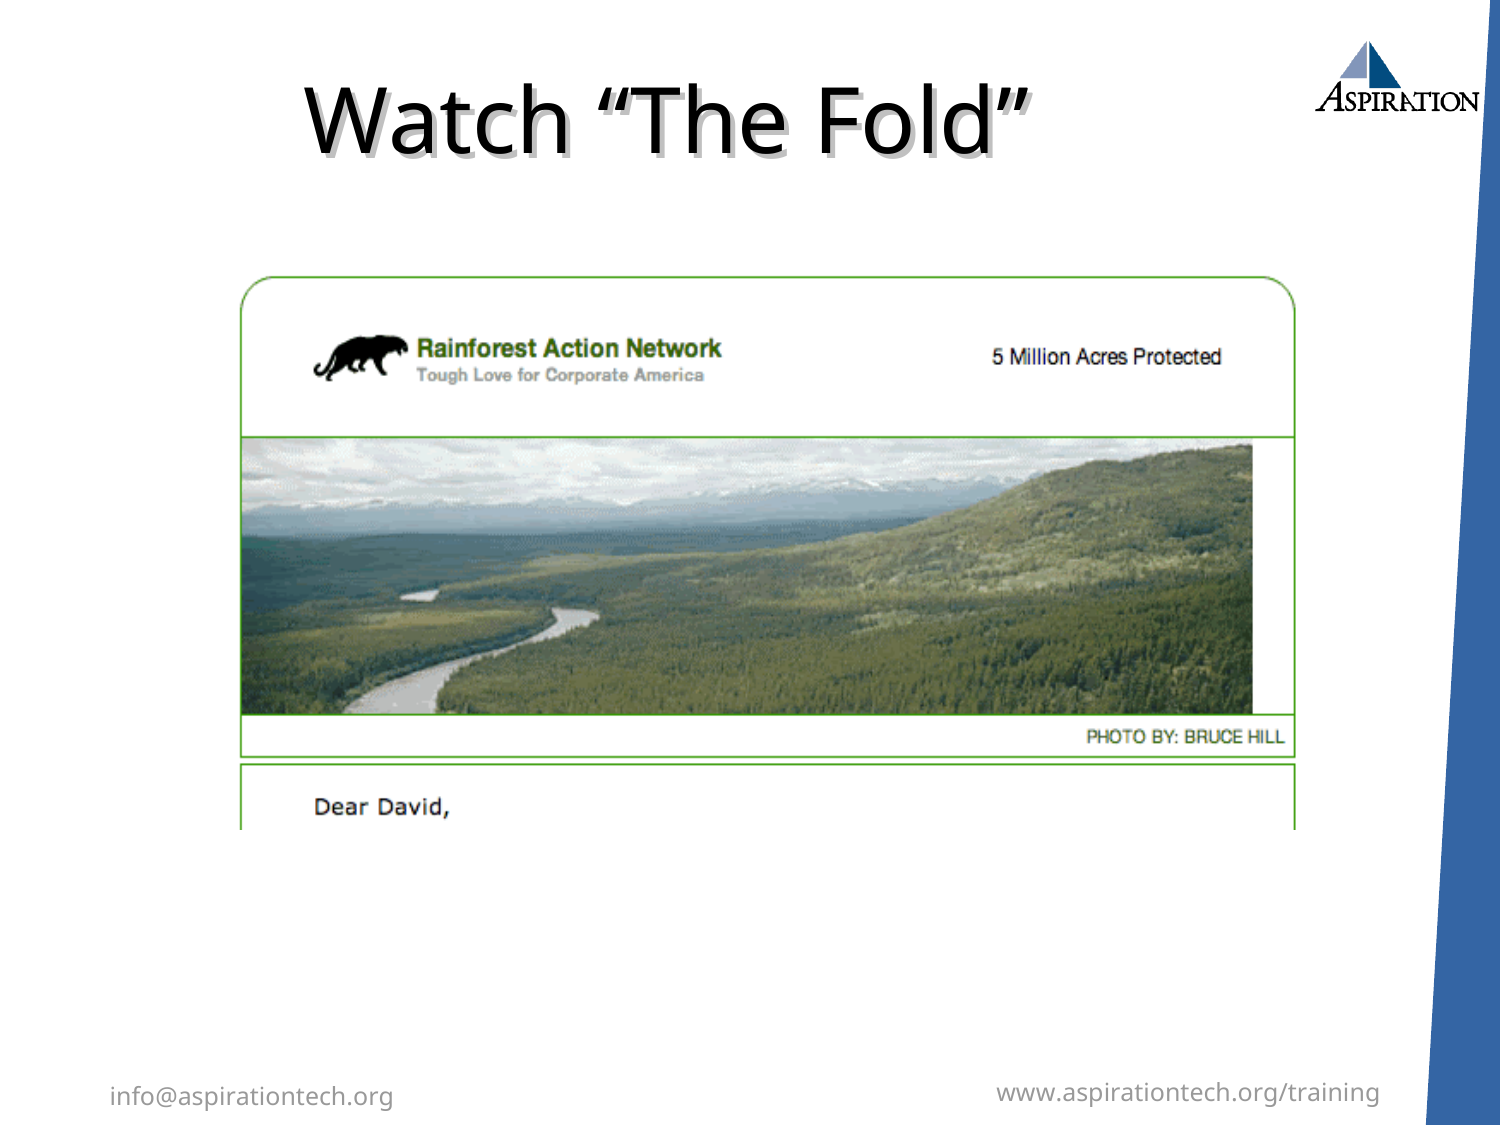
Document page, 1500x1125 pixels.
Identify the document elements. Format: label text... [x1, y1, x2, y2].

picture [225, 262, 1313, 830]
picture [1315, 41, 1480, 120]
title Watch “The Fold” [49, 19, 1284, 206]
